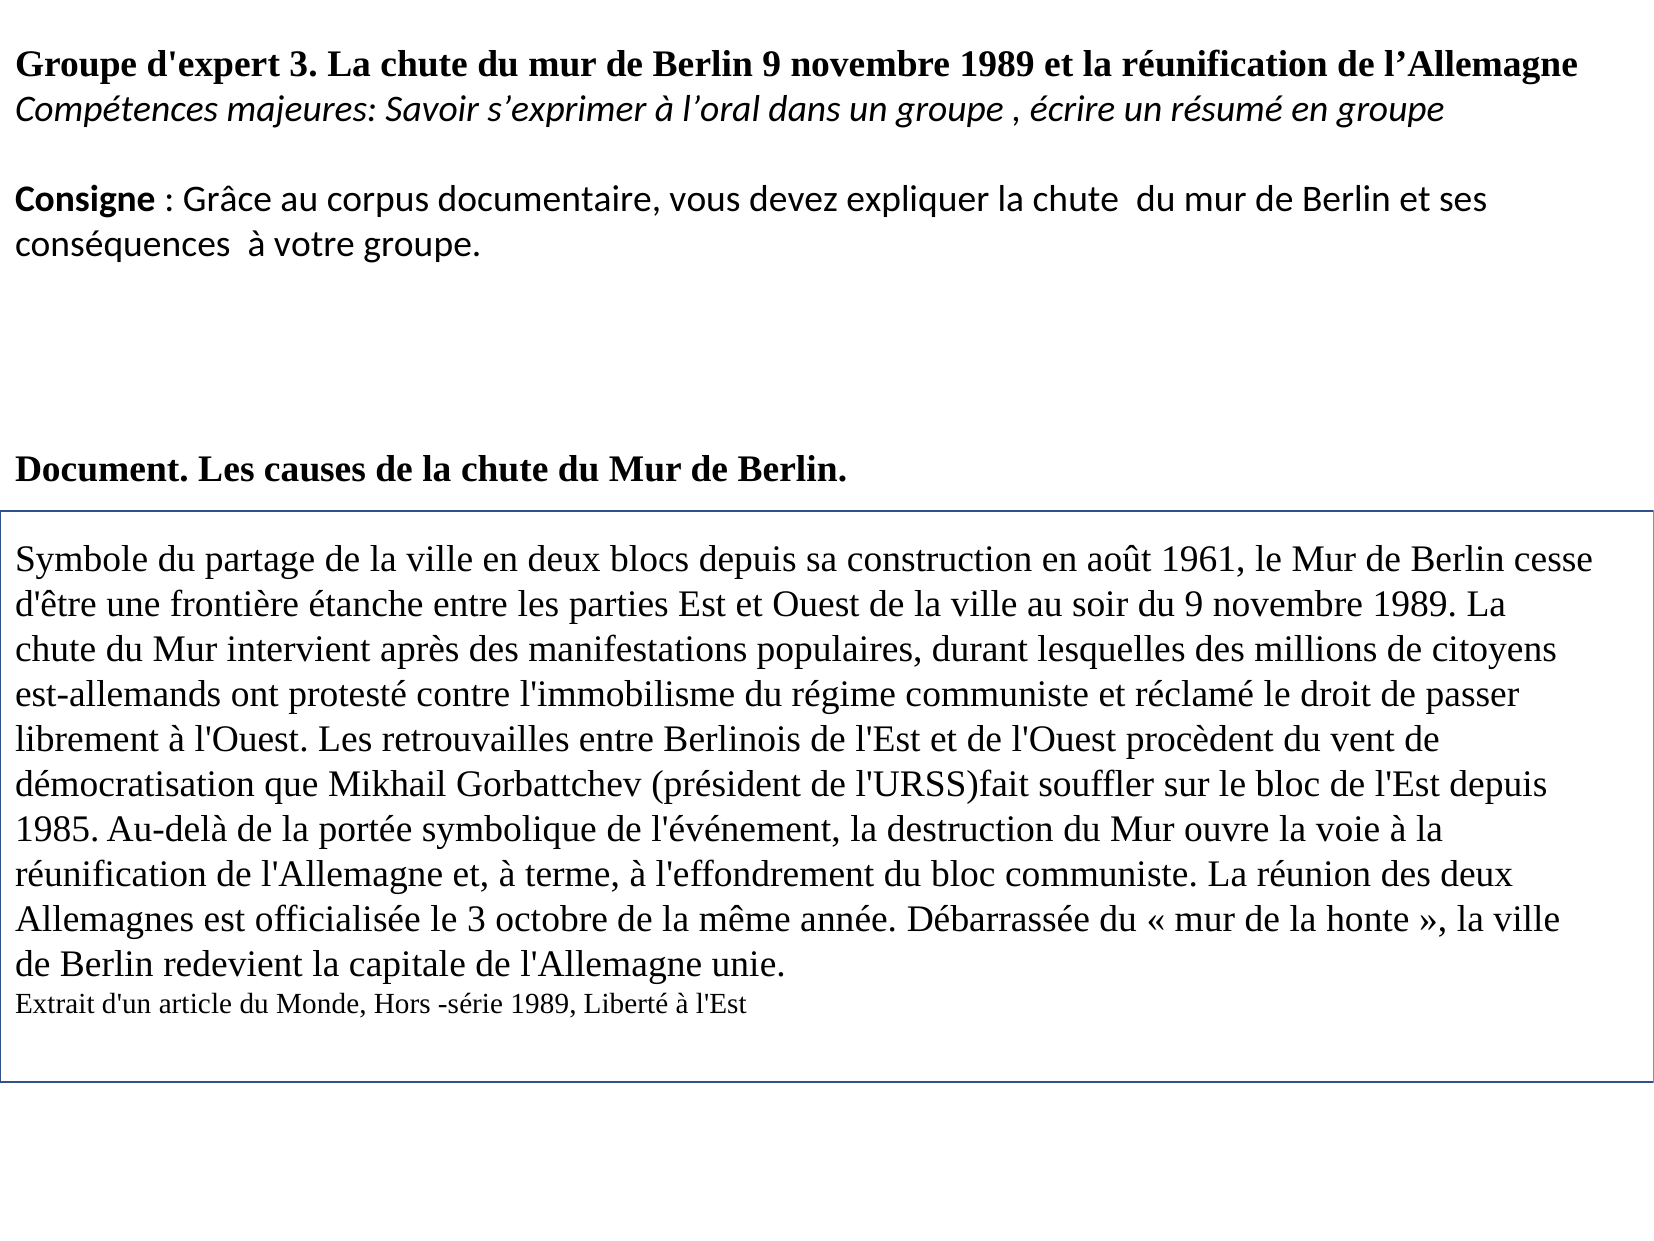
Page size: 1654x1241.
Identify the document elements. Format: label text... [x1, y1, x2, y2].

text_box Groupe d'expert 3. La chute du mur de Berlin 9 novembre 1989 et la réunification de l’Allemagne Compétences majeures: Savoir s’exprimer à l’oral dans un groupe , écrire un résumé en groupe Consigne : Grâce au corpus documentaire, vous devez expliquer la chute du mur de Berlin et ses conséquences à votre groupe. Document. Les causes de la chute du Mur de Berlin. Symbole du partage de la ville en deux blocs depuis sa construction en août 1961, le Mur de Berlin cesse d'être une frontière étanche entre les parties Est et Ouest de la ville au soir du 9 novembre 1989. La chute du Mur intervient après des manifestations populaires, durant lesquelles des millions de citoyens est-allemands ont protesté contre l'immobilisme du régime communiste et réclamé le droit de passer librement à l'Ouest. Les retrouvailles entre Berlinois de l'Est et de l'Ouest procèdent du vent de démocratisation que Mikhail Gorbattchev (président de l'URSS)fait souffler sur le bloc de l'Est depuis 1985. Au-delà de la portée symbolique de l'événement, la destruction du Mur ouvre la voie à la réunification de l'Allemagne et, à terme, à l'effondrement du bloc communiste. La réunion des deux Allemagnes est officialisée le 3 octobre de la même année. Débarrassée du « mur de la honte », la ville de Berlin redevient la capitale de l'Allemagne unie. Extrait d'un article du Monde, Hors -série 1989, Liberté à l'Est [1, 512, 1612, 1027]
text_box Groupe d'expert 3. La chute du mur de Berlin 9 novembre 1989 et la réunification de l’Allemagne Compétences majeures: Savoir s’exprimer à l’oral dans un groupe , écrire un résumé en groupe Consigne : Grâce au corpus documentaire, vous devez expliquer la chute du mur de Berlin et ses conséquences à votre groupe. Document. Les causes de la chute du Mur de Berlin. Symbole du partage de la ville en deux blocs depuis sa construction en août 1961, le Mur de Berlin cesse d'être une frontière étanche entre les parties Est et Ouest de la ville au soir du 9 novembre 1989. La chute du Mur intervient après des manifestations populaires, durant lesquelles des millions de citoyens est-allemands ont protesté contre l'immobilisme du régime communiste et réclamé le droit de passer librement à l'Ouest. Les retrouvailles entre Berlinois de l'Est et de l'Ouest procèdent du vent de démocratisation que Mikhail Gorbattchev (président de l'URSS)fait souffler sur le bloc de l'Est depuis 1985. Au-delà de la portée symbolique de l'événement, la destruction du Mur ouvre la voie à la réunification de l'Allemagne et, à terme, à l'effondrement du bloc communiste. La réunion des deux Allemagnes est officialisée le 3 octobre de la même année. Débarrassée du « mur de la honte », la ville de Berlin redevient la capitale de l'Allemagne unie. Extrait d'un article du Monde, Hors -série 1989, Liberté à l'Est [0, 32, 1612, 510]
